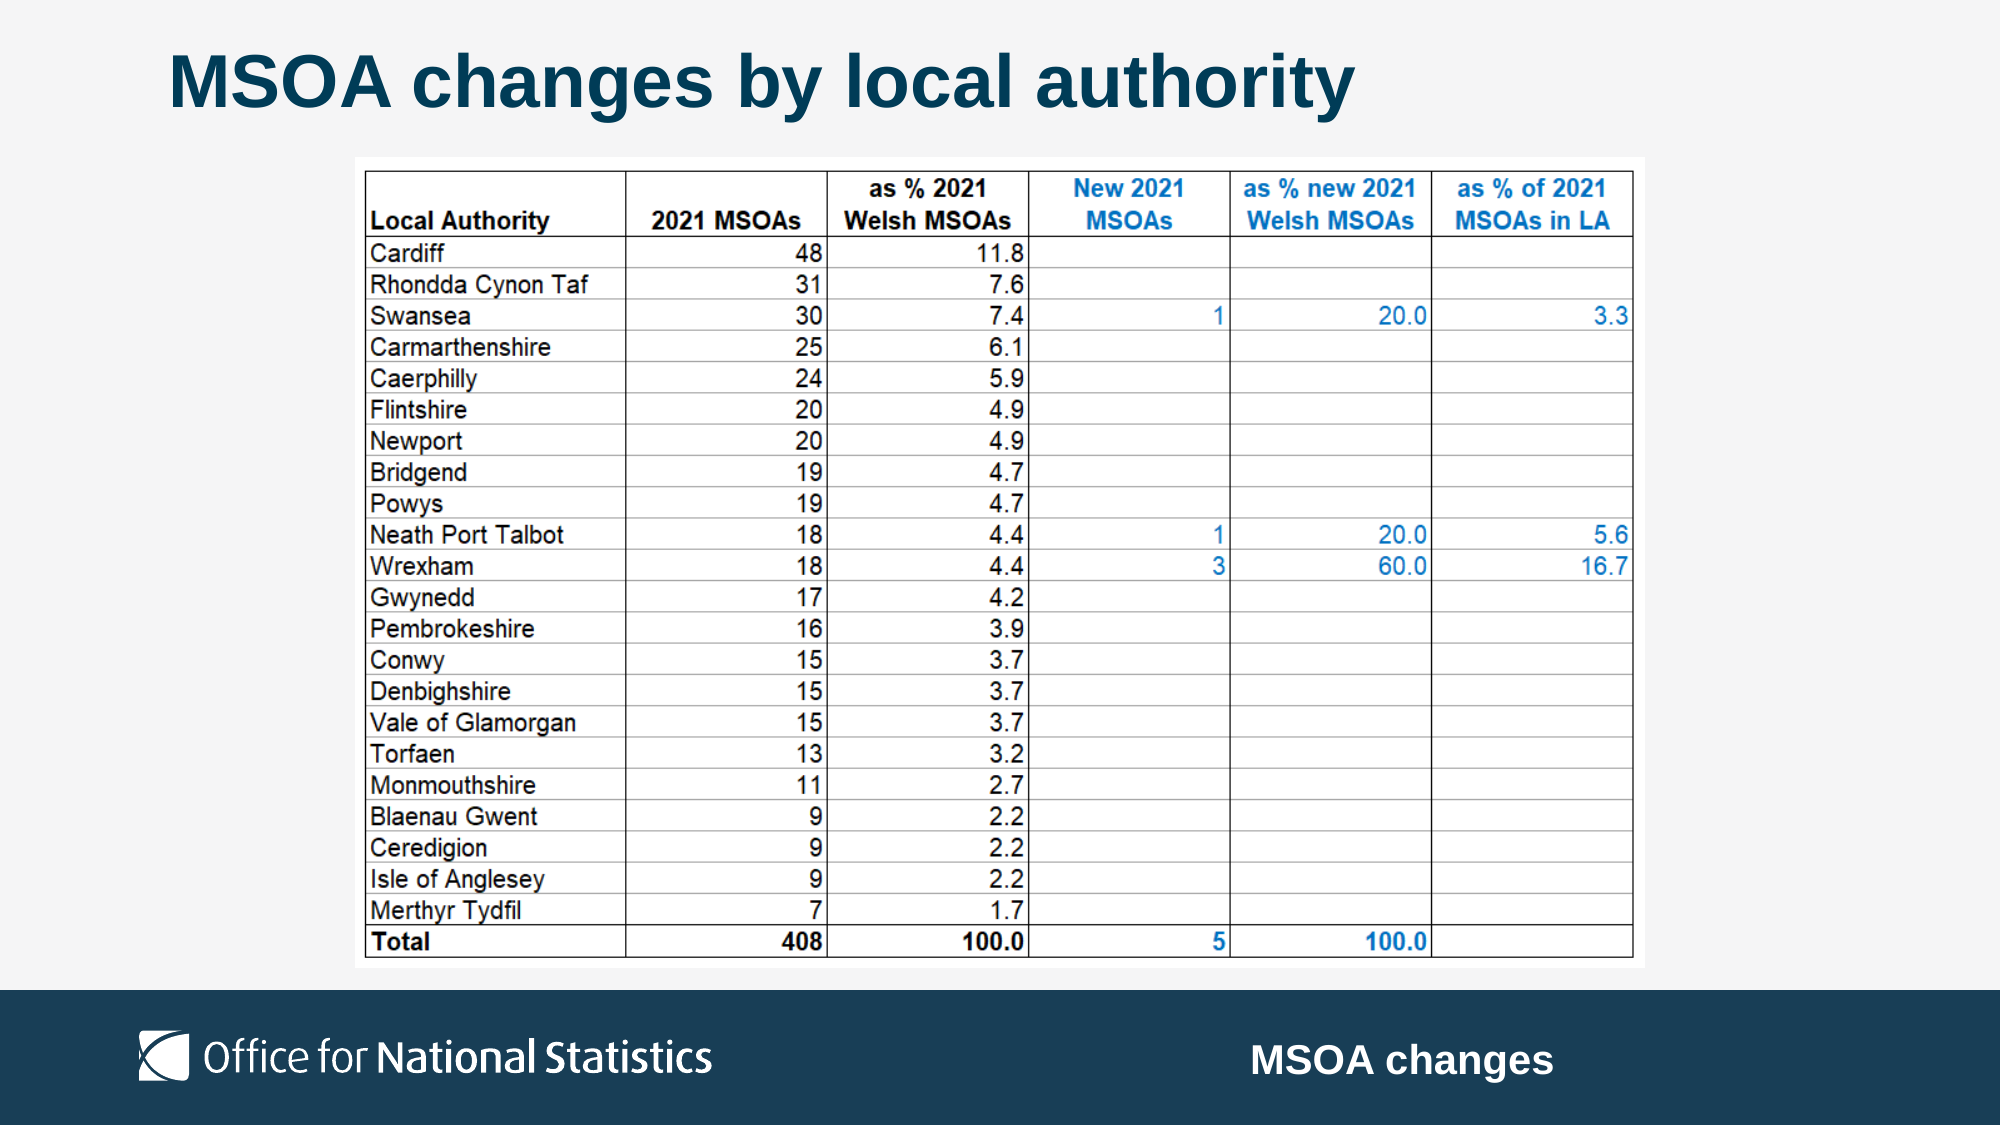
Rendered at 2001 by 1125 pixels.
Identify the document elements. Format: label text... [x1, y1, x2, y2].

text_box MSOA changes [1235, 1025, 1866, 1086]
title MSOA changes by local authority [168, 39, 1867, 213]
picture [355, 157, 1645, 968]
